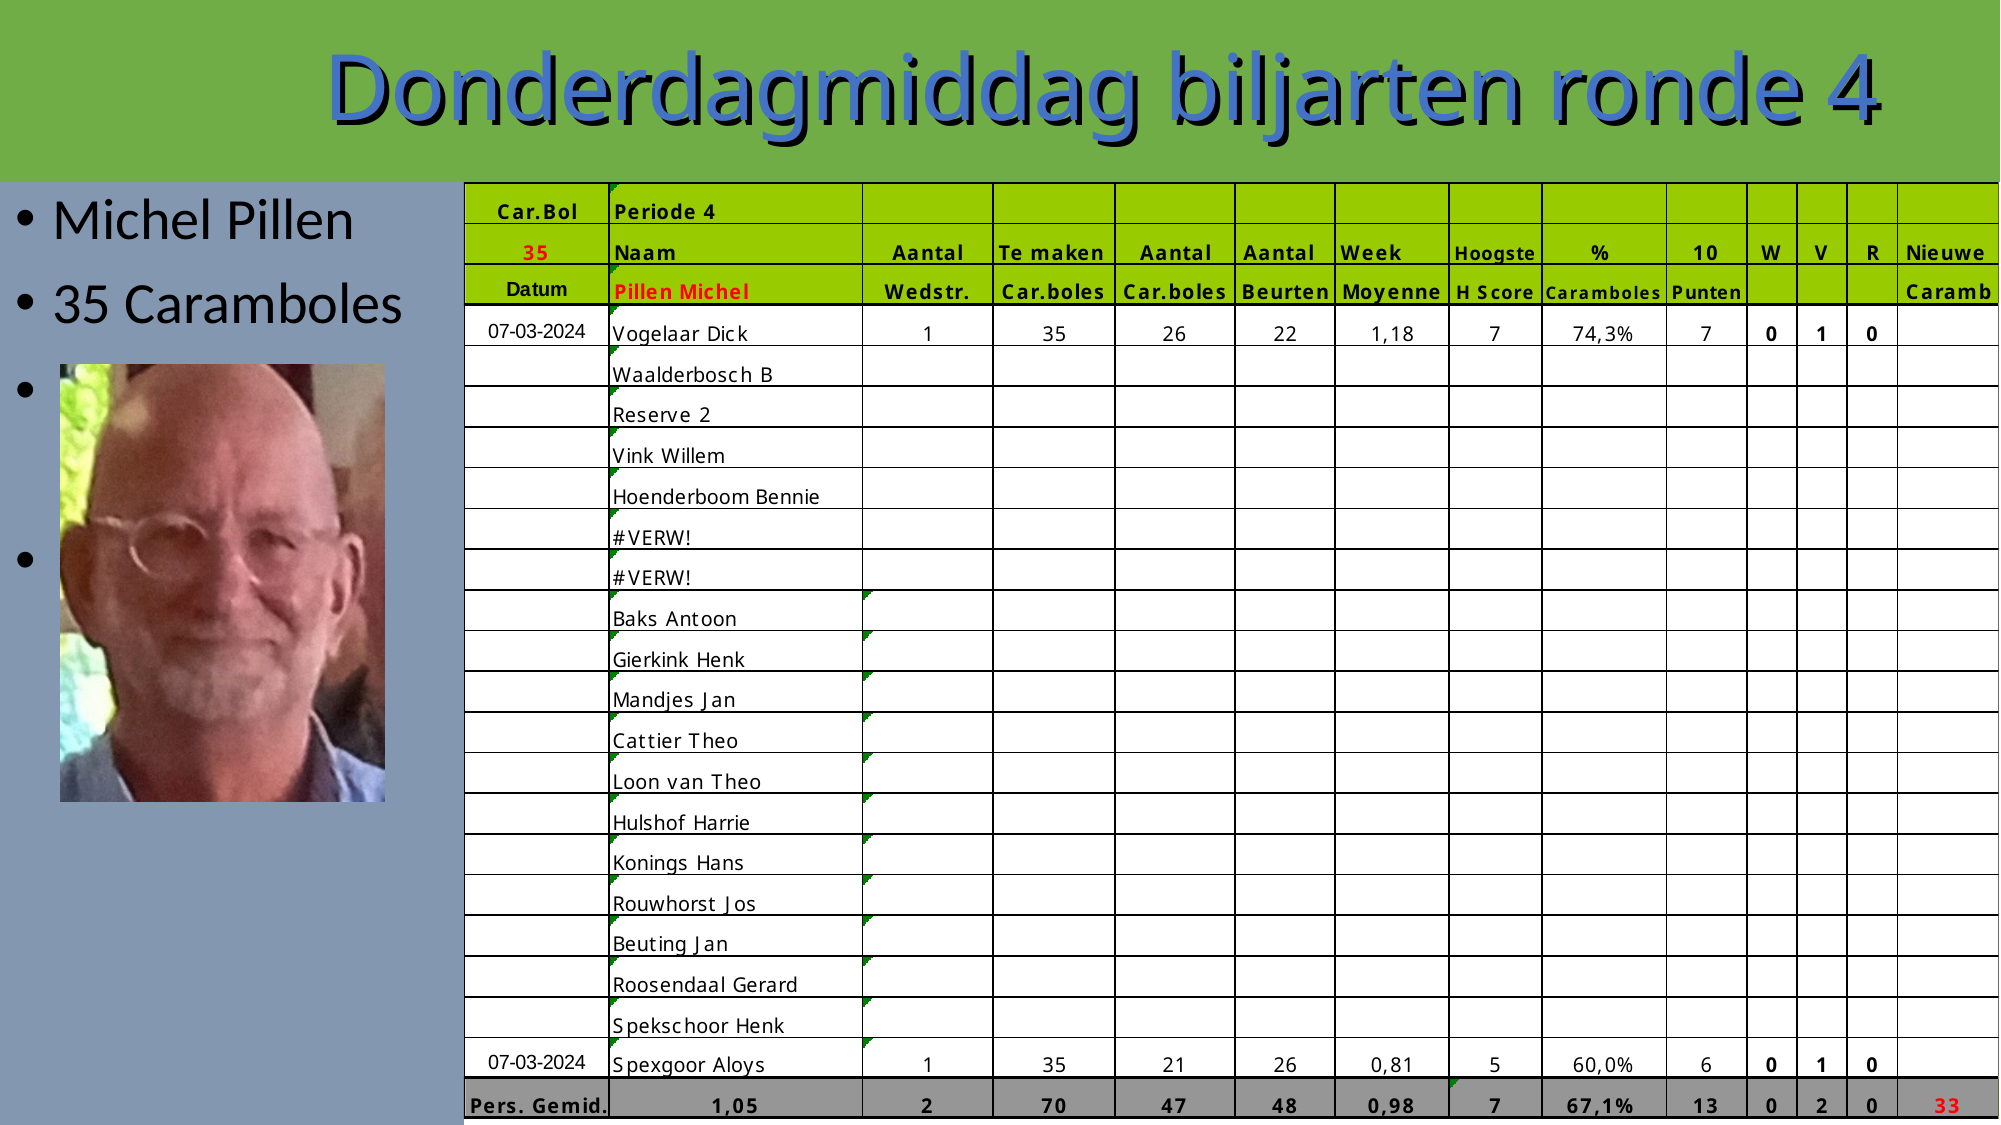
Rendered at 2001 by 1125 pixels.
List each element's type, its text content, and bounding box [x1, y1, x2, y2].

title Donderdagmiddag biljarten ronde 4 [0, 0, 2000, 182]
picture [463, 182, 2000, 1120]
list Michel Pillen 35 Caramboles [0, 182, 464, 1125]
picture [60, 364, 385, 802]
